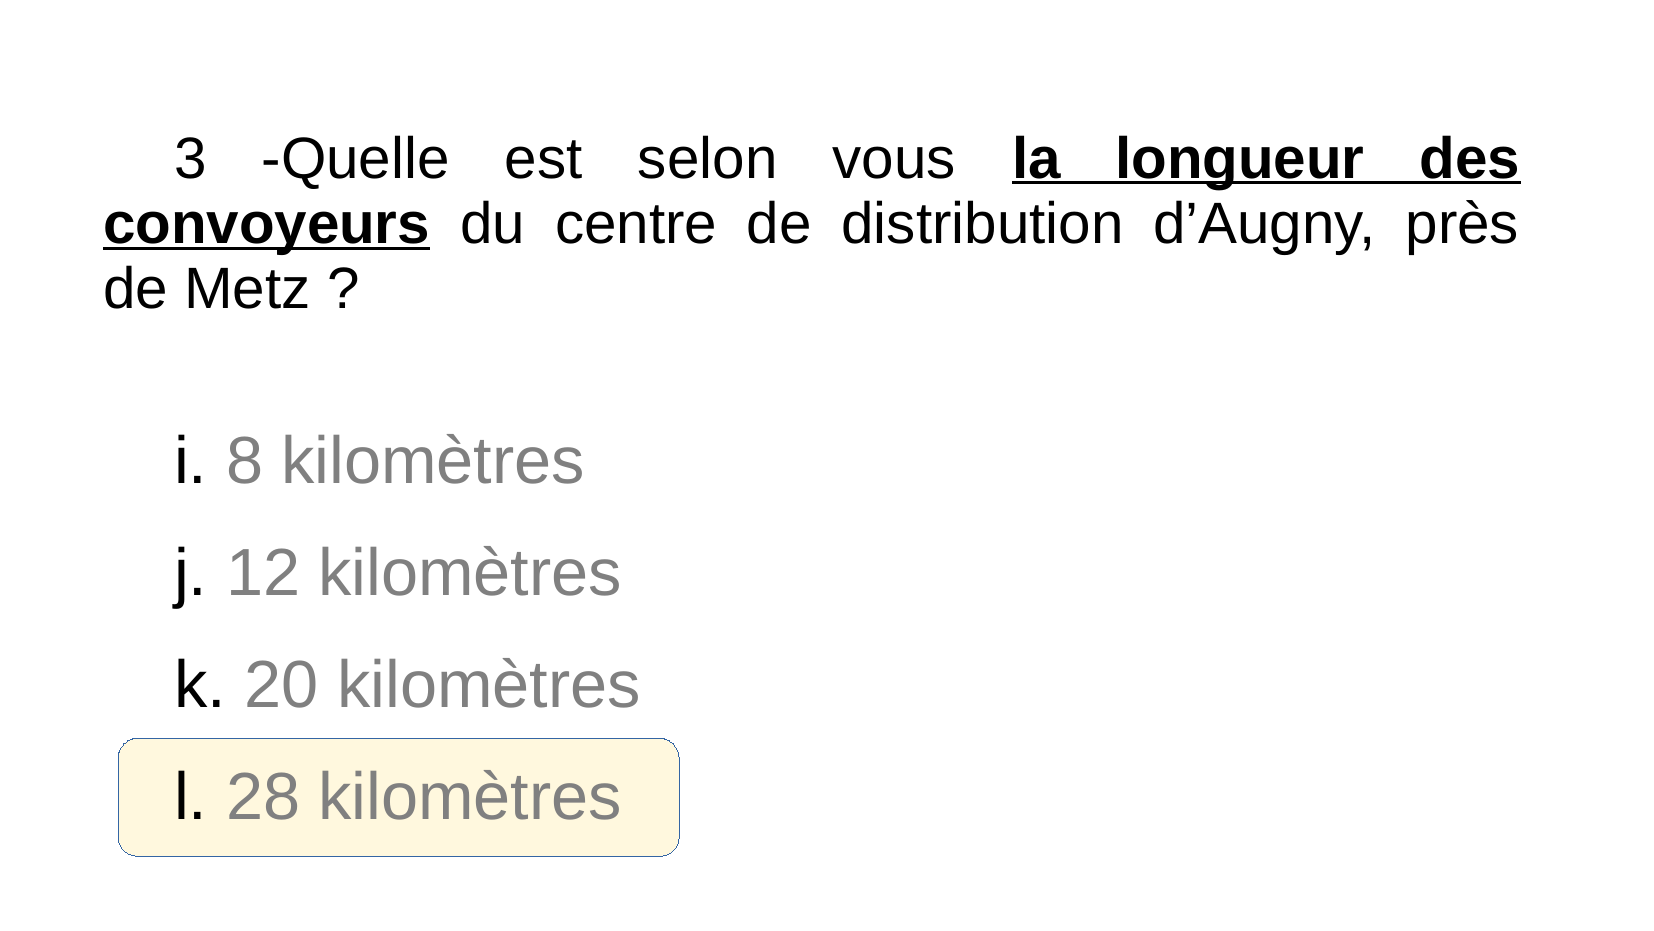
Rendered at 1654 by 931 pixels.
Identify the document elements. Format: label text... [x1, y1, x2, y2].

text_box [118, 842, 679, 857]
text_box 3 -Quelle est selon vous la longueur des convoyeurs du centre de distribution d’Augny, près de Metz ? i. 8 kilomètres j. 12 kilomètres k. 20 kilomètres l. 28 kilomètres [88, 118, 1536, 842]
